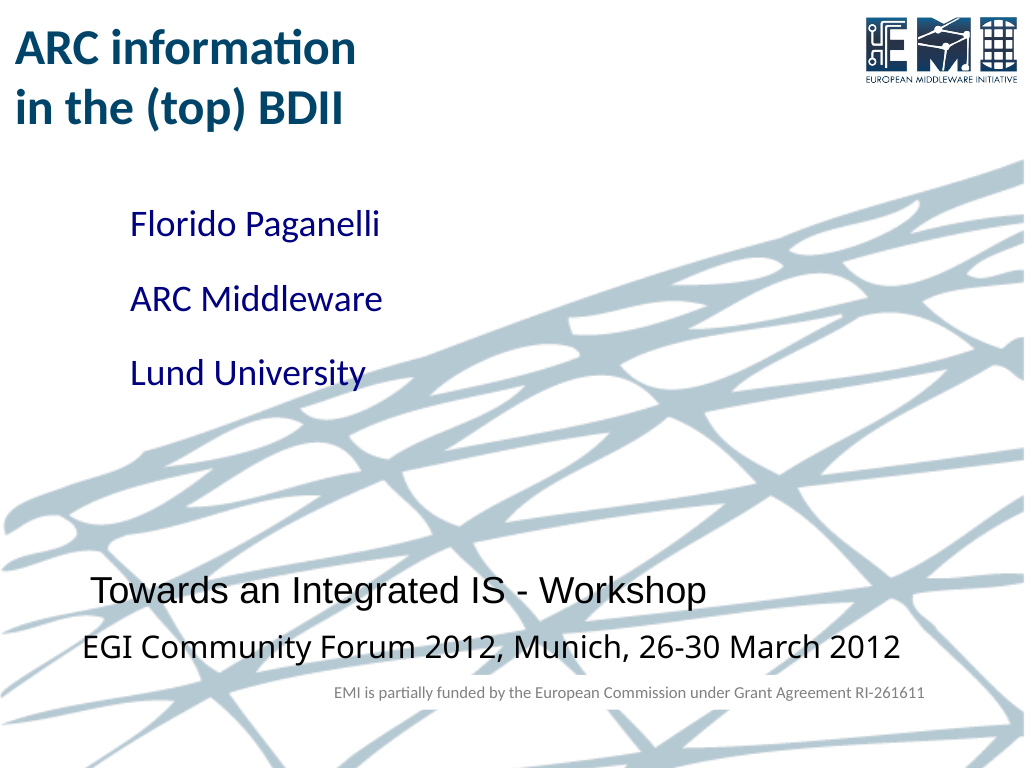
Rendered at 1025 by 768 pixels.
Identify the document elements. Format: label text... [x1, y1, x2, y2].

picture [922, 17, 1017, 83]
list Florido Paganelli ARC Middleware Lund University [44, 191, 494, 451]
picture [0, 159, 1025, 768]
text_box Towards an Integrated IS - Workshop [75, 562, 863, 617]
text_box EGI Community Forum 2012, Munich, 26-30 March 2012 [67, 617, 1005, 669]
title ARC information in the (top) BDII [0, 13, 922, 143]
